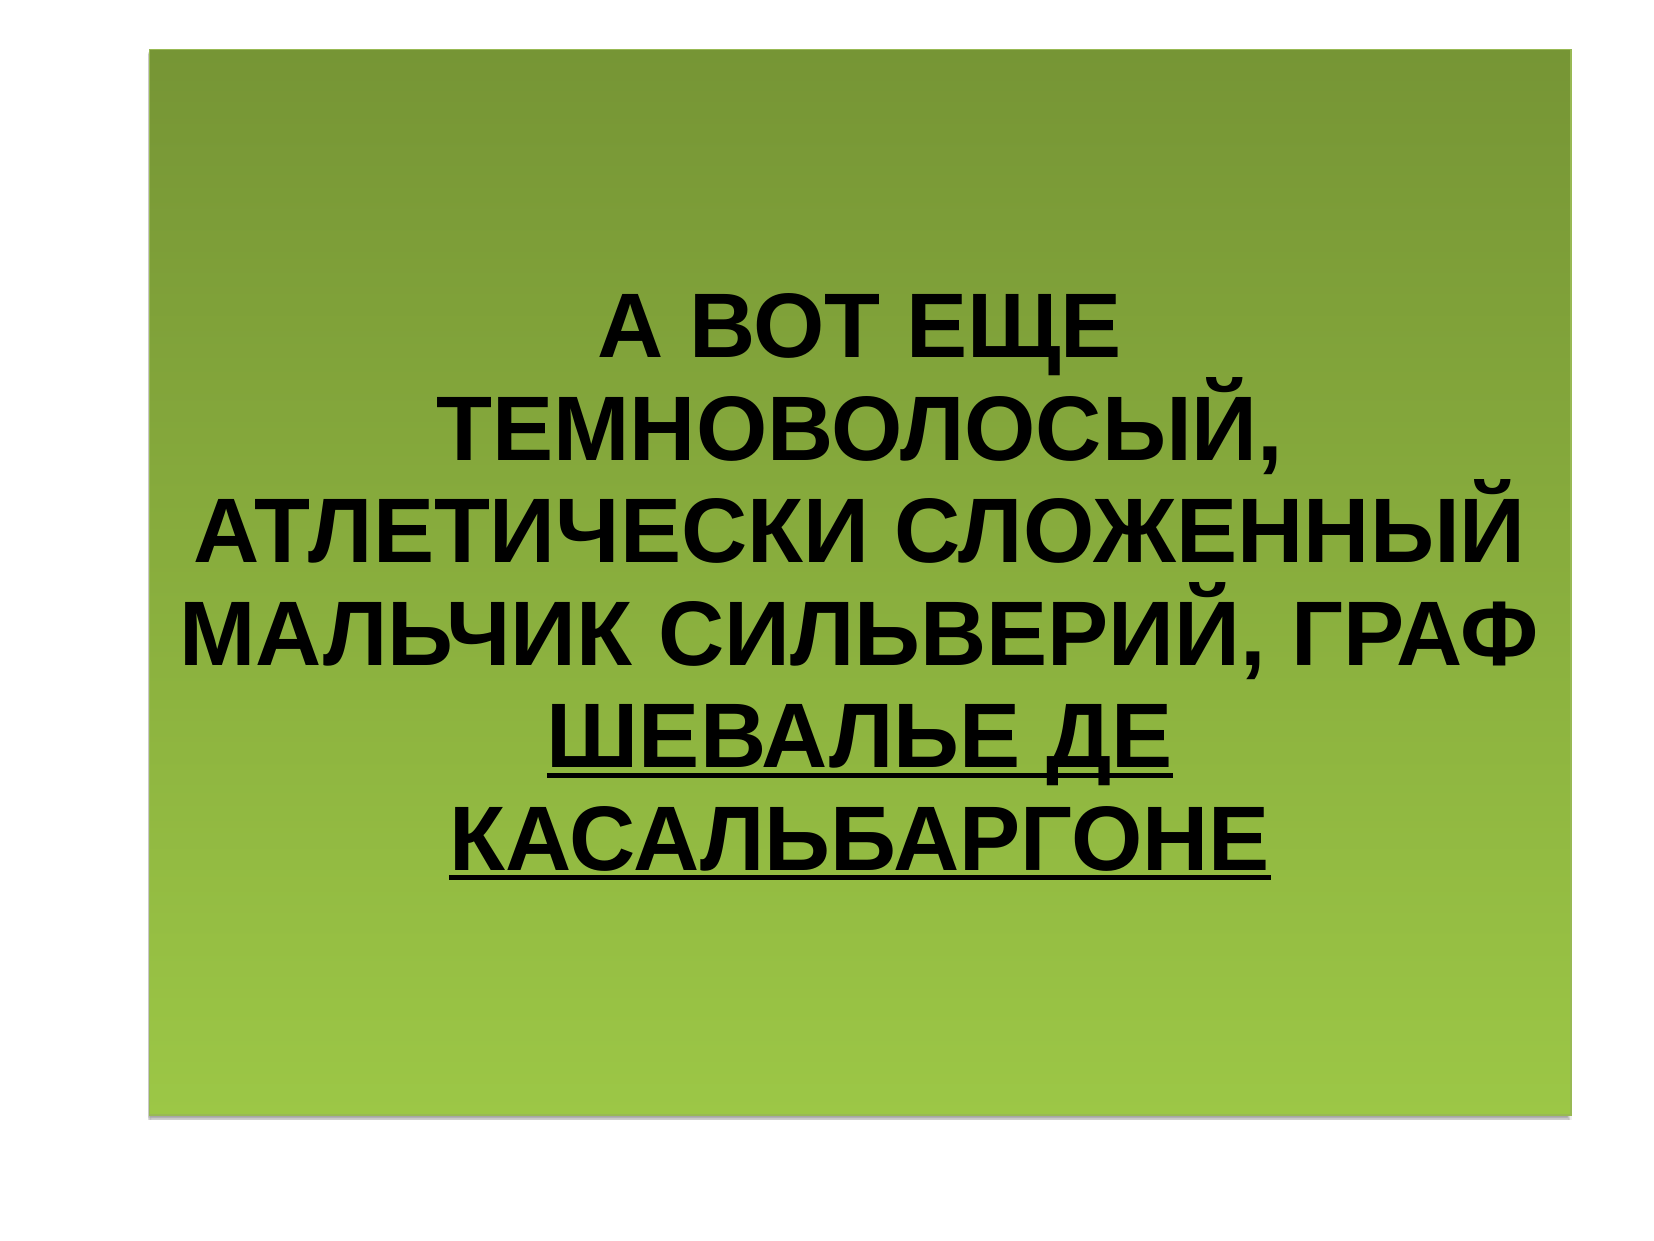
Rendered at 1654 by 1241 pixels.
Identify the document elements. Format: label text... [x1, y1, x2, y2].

title А ВОТ ЕЩЕ ТЕМНОВОЛОСЫЙ, АТЛЕТИЧЕСКИ СЛОЖЕННЫЙ МАЛЬЧИК СИЛЬВЕРИЙ, ГРАФ ШЕВАЛЬЕ ДЕ КАСАЛЬБАРГОНЕ [149, 49, 1571, 1115]
